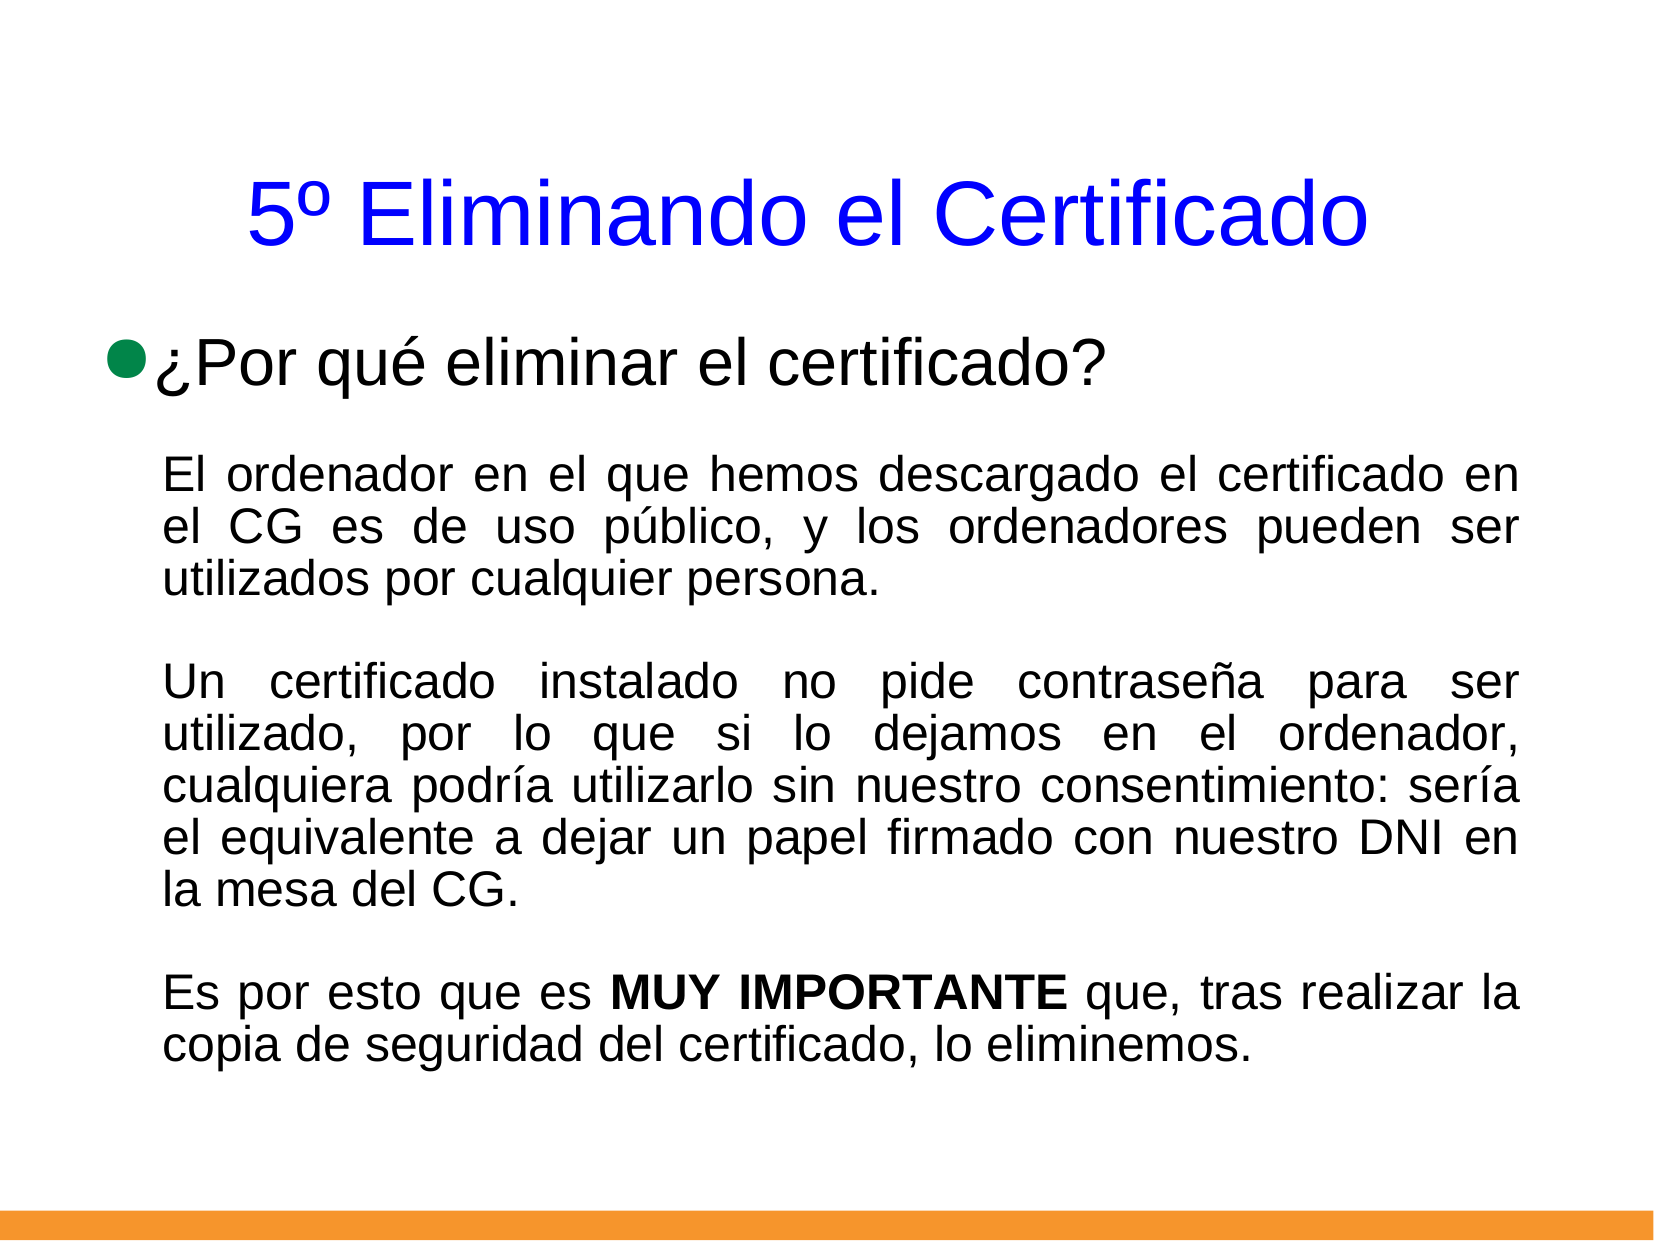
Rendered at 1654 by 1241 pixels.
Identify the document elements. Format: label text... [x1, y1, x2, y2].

text_box El ordenador en el que hemos descargado el certificado en el CG es de uso público, y los ordenadores pueden ser utilizados por cualquier persona. Un certificado instalado no pide contraseña para ser utilizado, por lo que si lo dejamos en el ordenador, cualquiera podría utilizarlo sin nuestro consentimiento: sería el equivalente a dejar un papel firmado con nuestro DNI en la mesa del CG. Es por esto que es MUY IMPORTANTE que, tras realizar la copia de seguridad del certificado, lo eliminemos. [147, 442, 1536, 1085]
title 5º Eliminando el Certificado [65, 161, 1554, 266]
list ¿Por qué eliminar el certificado? [82, 324, 1572, 414]
